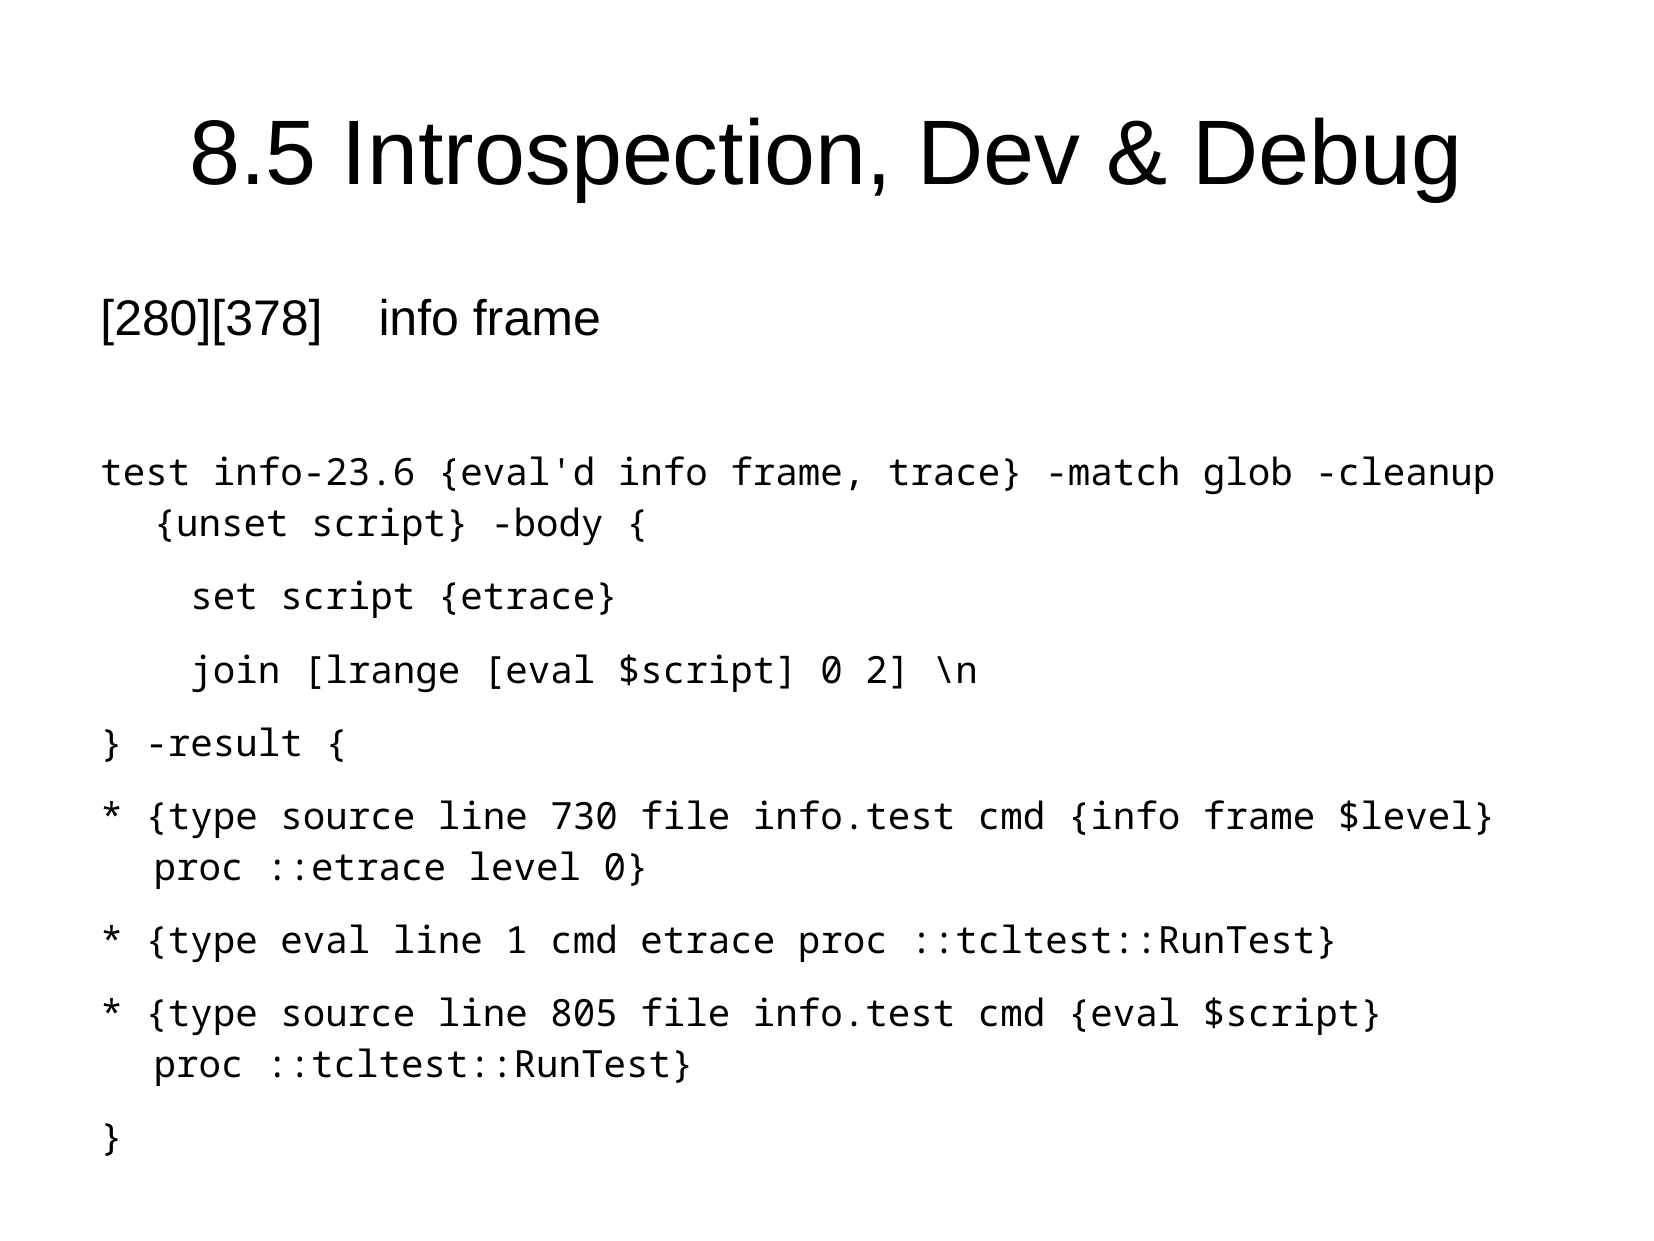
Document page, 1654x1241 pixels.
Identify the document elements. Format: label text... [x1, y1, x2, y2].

title 8.5 Introspection, Dev & Debug [82, 56, 1571, 250]
list [280][378] info frame test info-23.6 {eval'd info frame, trace} -match glob -cleanup {unset script} -body { set script {etrace} join [lrange [eval $script] 0 2] \n } -result { * {type source line 730 file info.test cmd {info frame $level} proc ::etrace level 0} * {type eval line 1 cmd etrace proc ::tcltest::RunTest} * {type source line 805 file info.test cmd {eval $script} proc ::tcltest::RunTest} } [82, 290, 1571, 1201]
